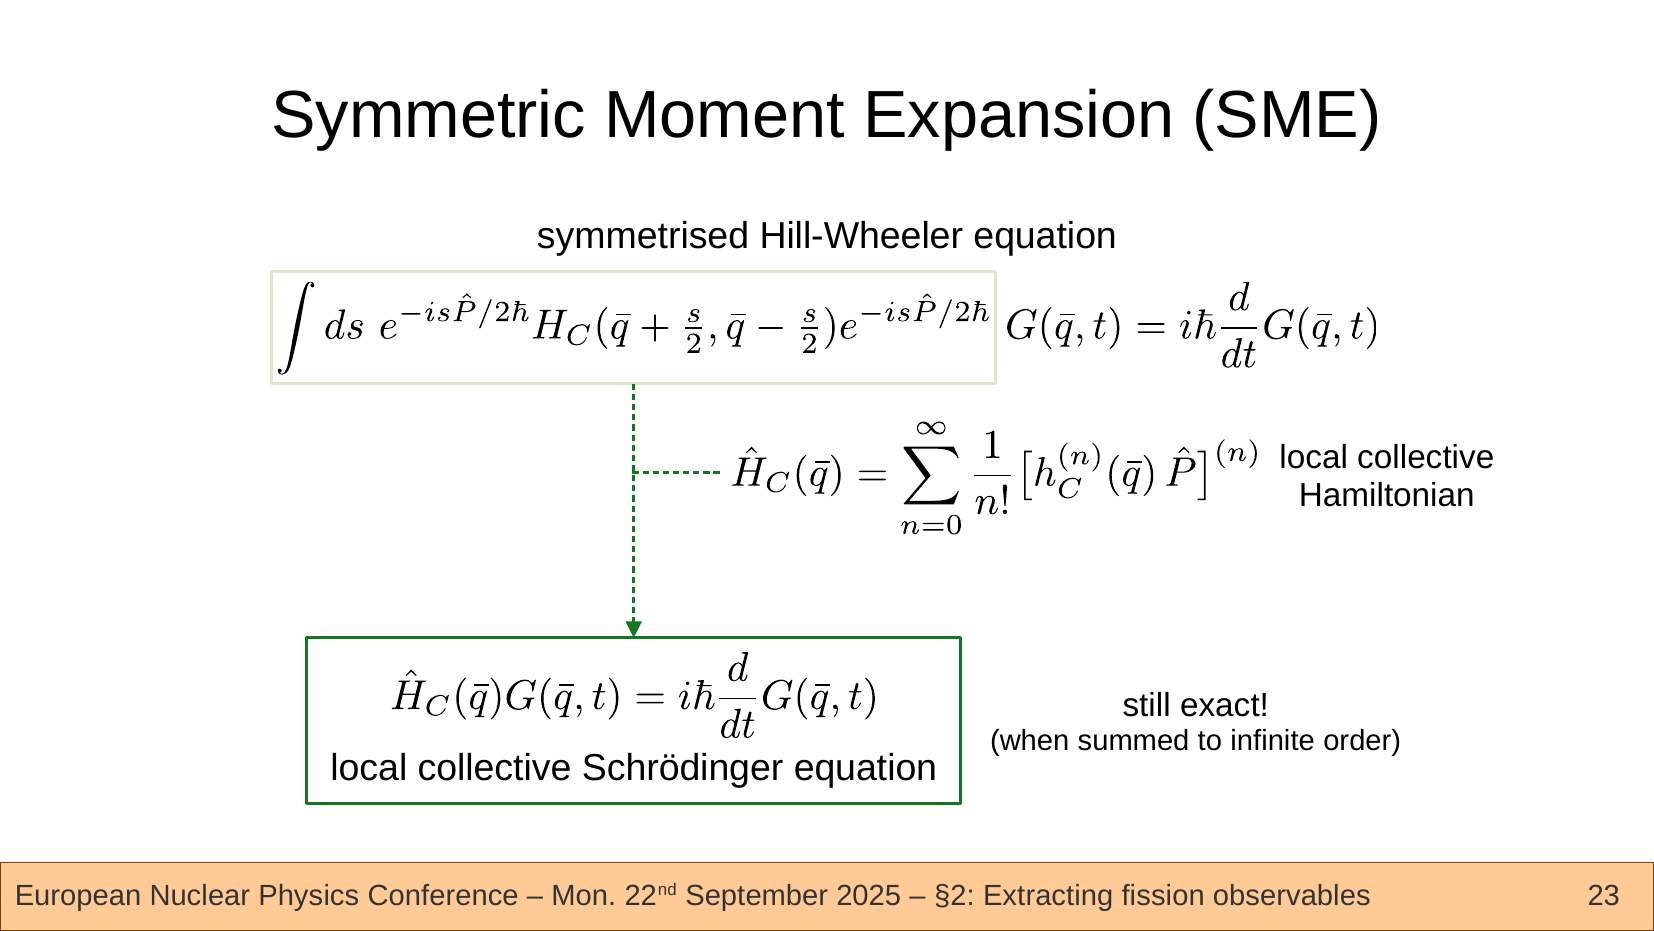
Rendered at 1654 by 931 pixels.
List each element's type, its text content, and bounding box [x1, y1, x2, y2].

text_box local collective Hamiltonian [1257, 431, 1517, 521]
picture [391, 652, 876, 738]
picture [277, 282, 994, 375]
text_box still exact! (when summed to infinite order) [974, 679, 1418, 768]
title Symmetric Moment Expansion (SME) [183, 37, 1471, 193]
text_box <number> [1471, 862, 1635, 929]
picture [731, 420, 1258, 535]
text_box European Nuclear Physics Conference – Mon. 22nd September 2025 – §2: Extracting fission observables [0, 854, 1388, 931]
picture [997, 282, 1376, 375]
text_box local collective Schrödinger equation [303, 738, 964, 796]
text_box [1388, 862, 1654, 931]
text_box symmetrised Hill-Wheeler equation [519, 206, 1135, 264]
